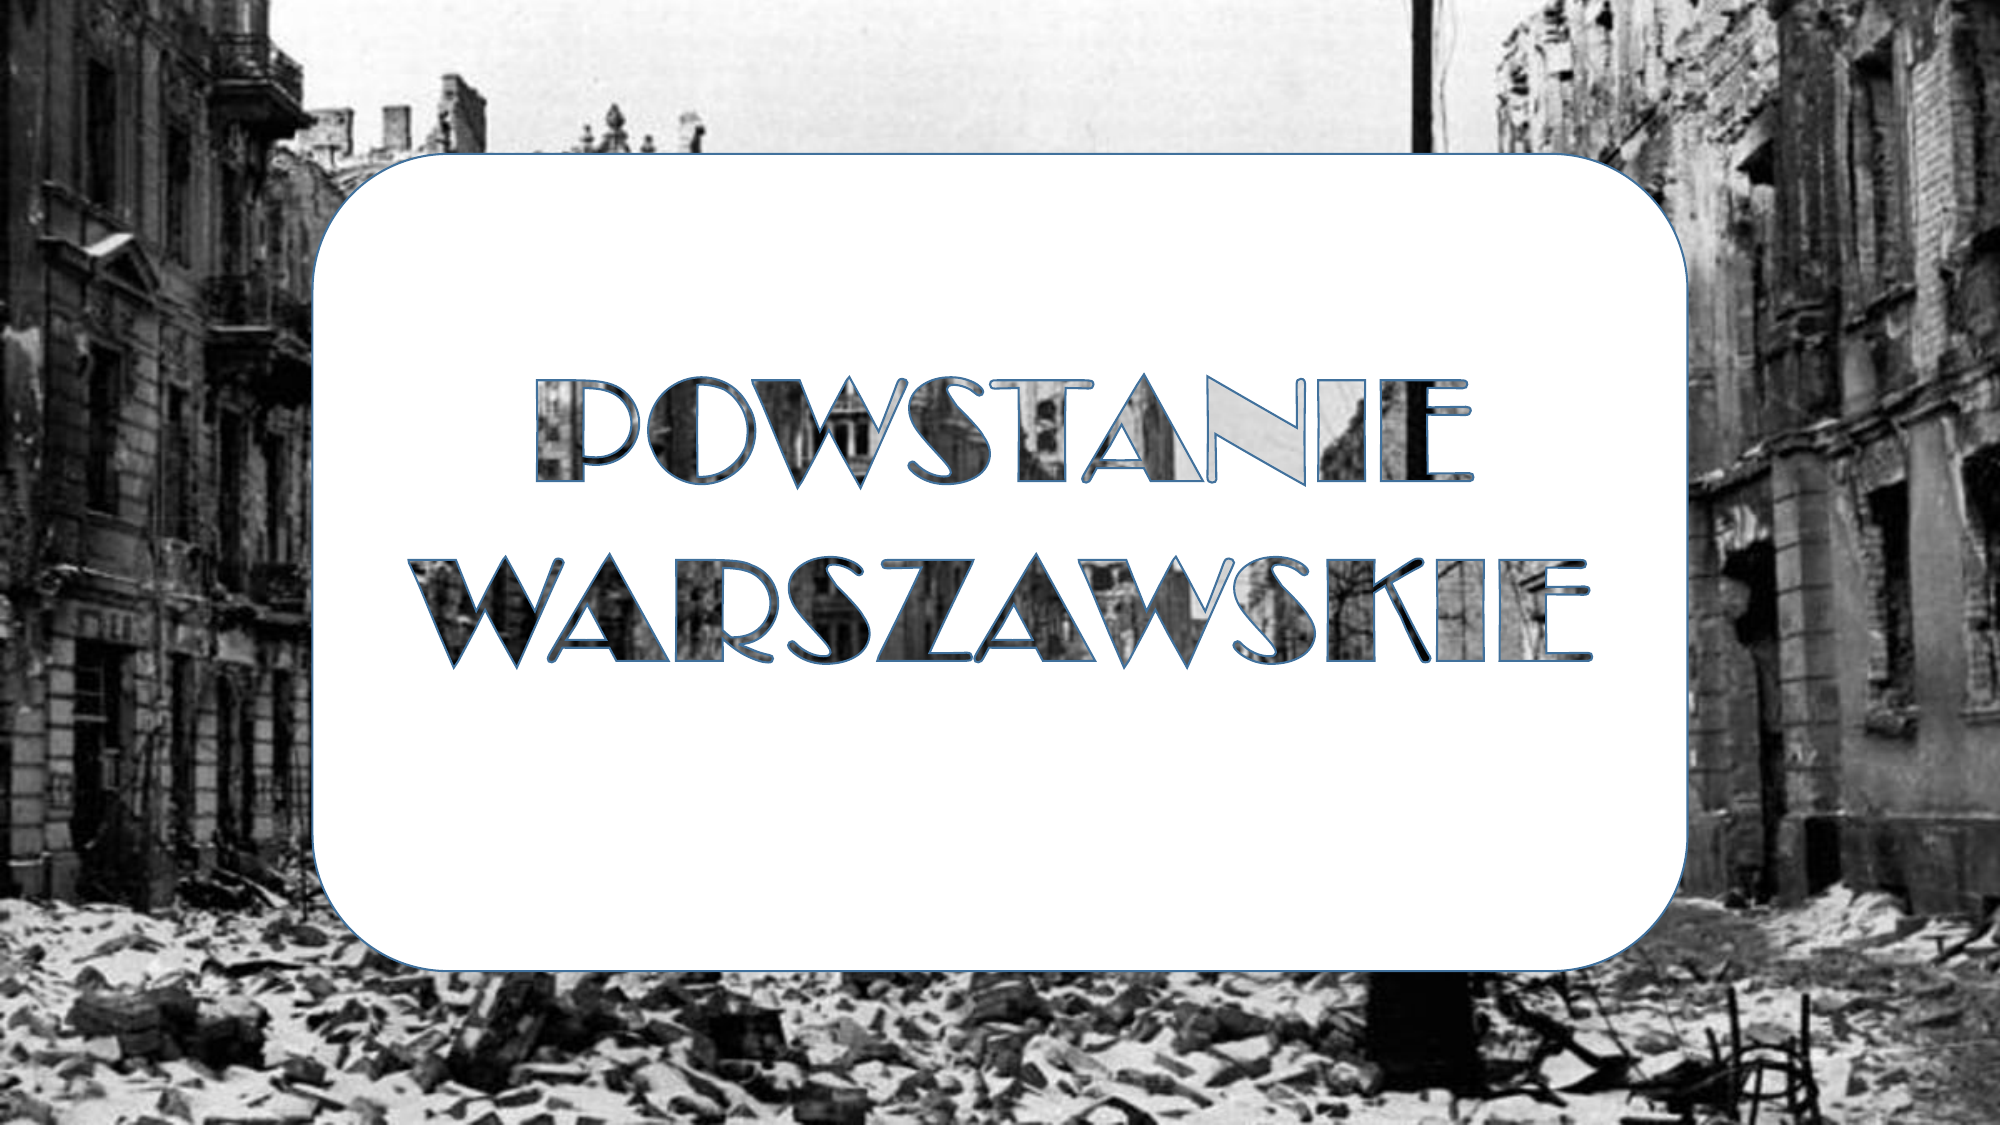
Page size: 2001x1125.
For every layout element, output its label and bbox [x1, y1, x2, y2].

picture [0, 0, 2000, 1125]
text_box [312, 153, 1688, 972]
